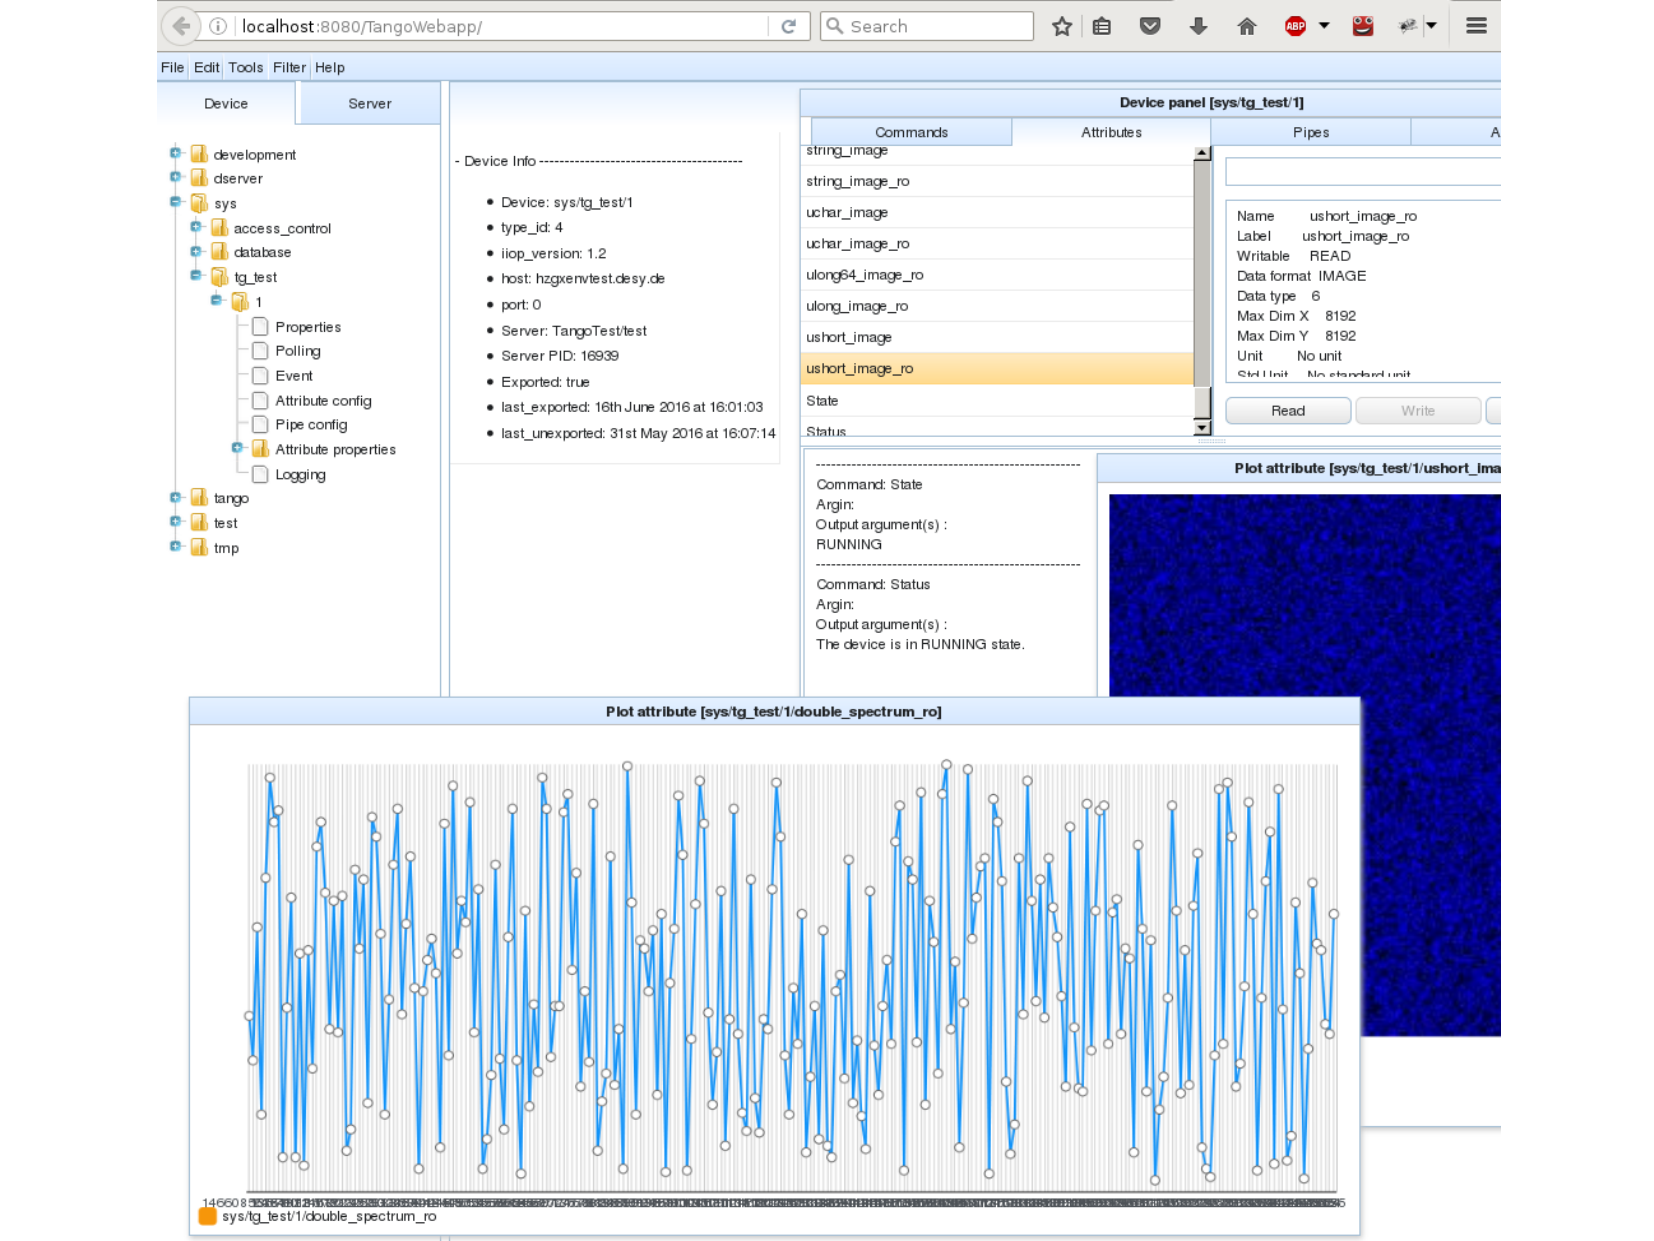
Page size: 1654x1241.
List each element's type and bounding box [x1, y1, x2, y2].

picture [157, 0, 1501, 1241]
